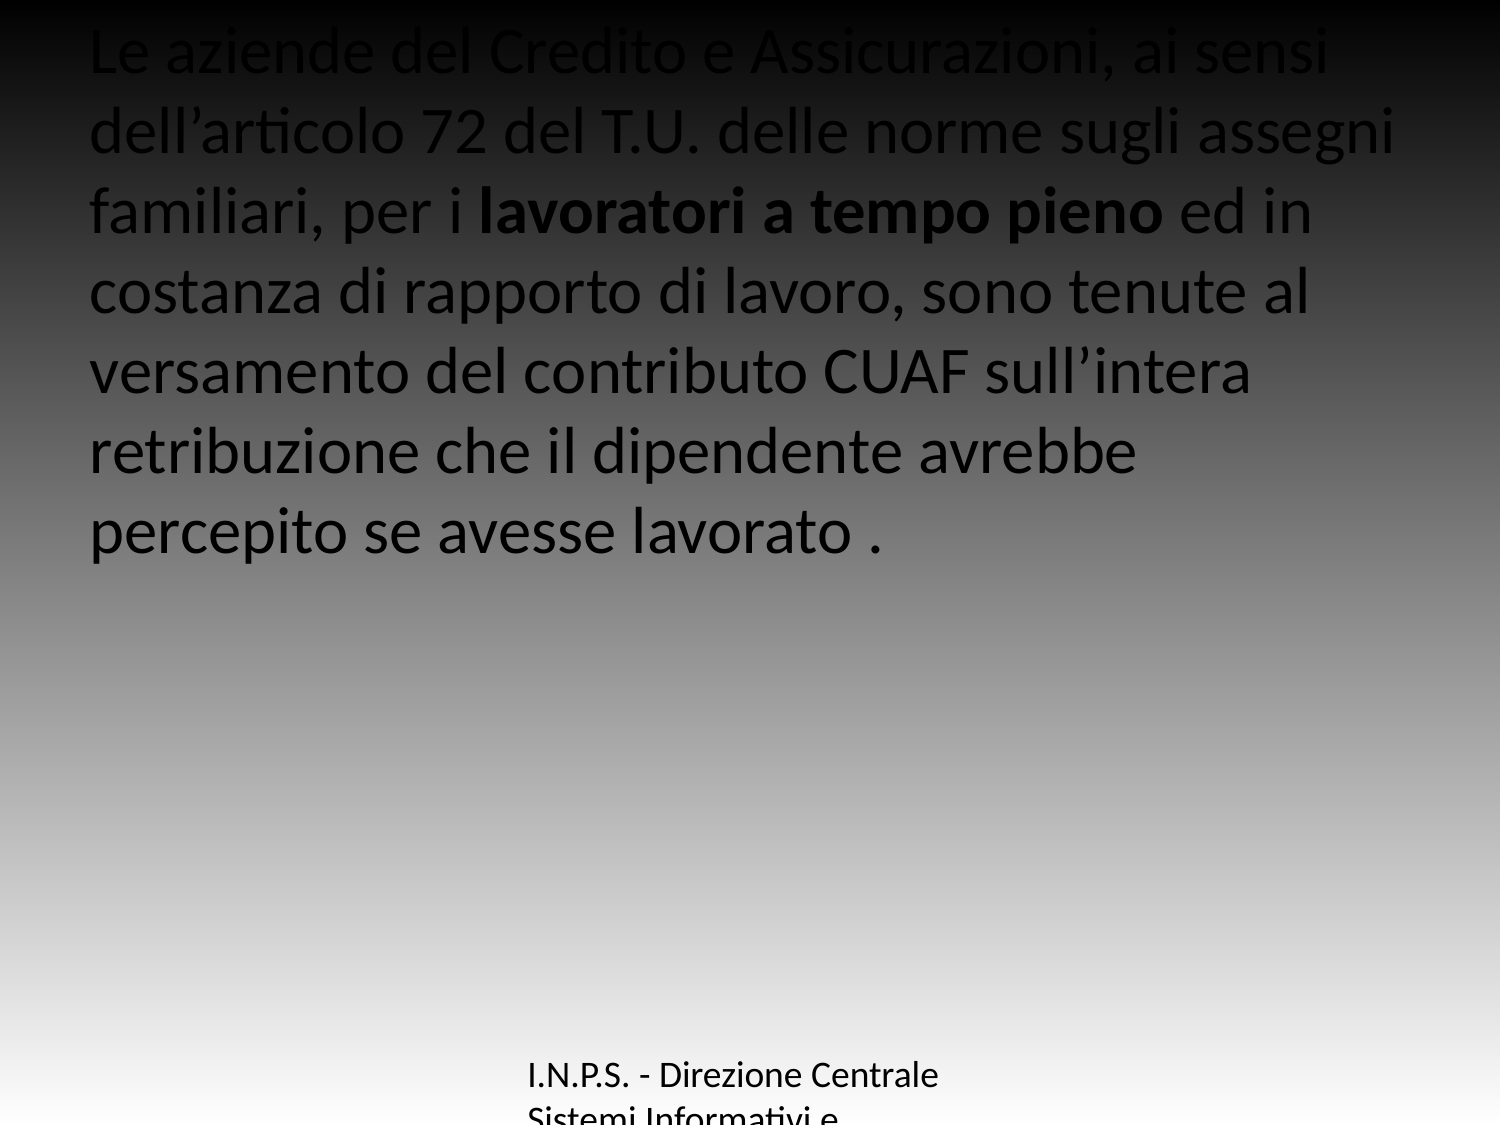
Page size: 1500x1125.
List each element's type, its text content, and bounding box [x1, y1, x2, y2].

list Le aziende del Credito e Assicurazioni, ai sensi dell’articolo 72 del T.U. delle norme sugli assegni familiari, per i lavoratori a tempo pieno ed in costanza di rapporto di lavoro, sono tenute al versamento del contributo CUAF sull’intera retribuzione che il dipendente avrebbe percepito se avesse lavorato . [75, 0, 1425, 1005]
footer I.N.P.S. - Direzione Centrale Sistemi Informativi e Tecnologici [512, 1042, 988, 1103]
